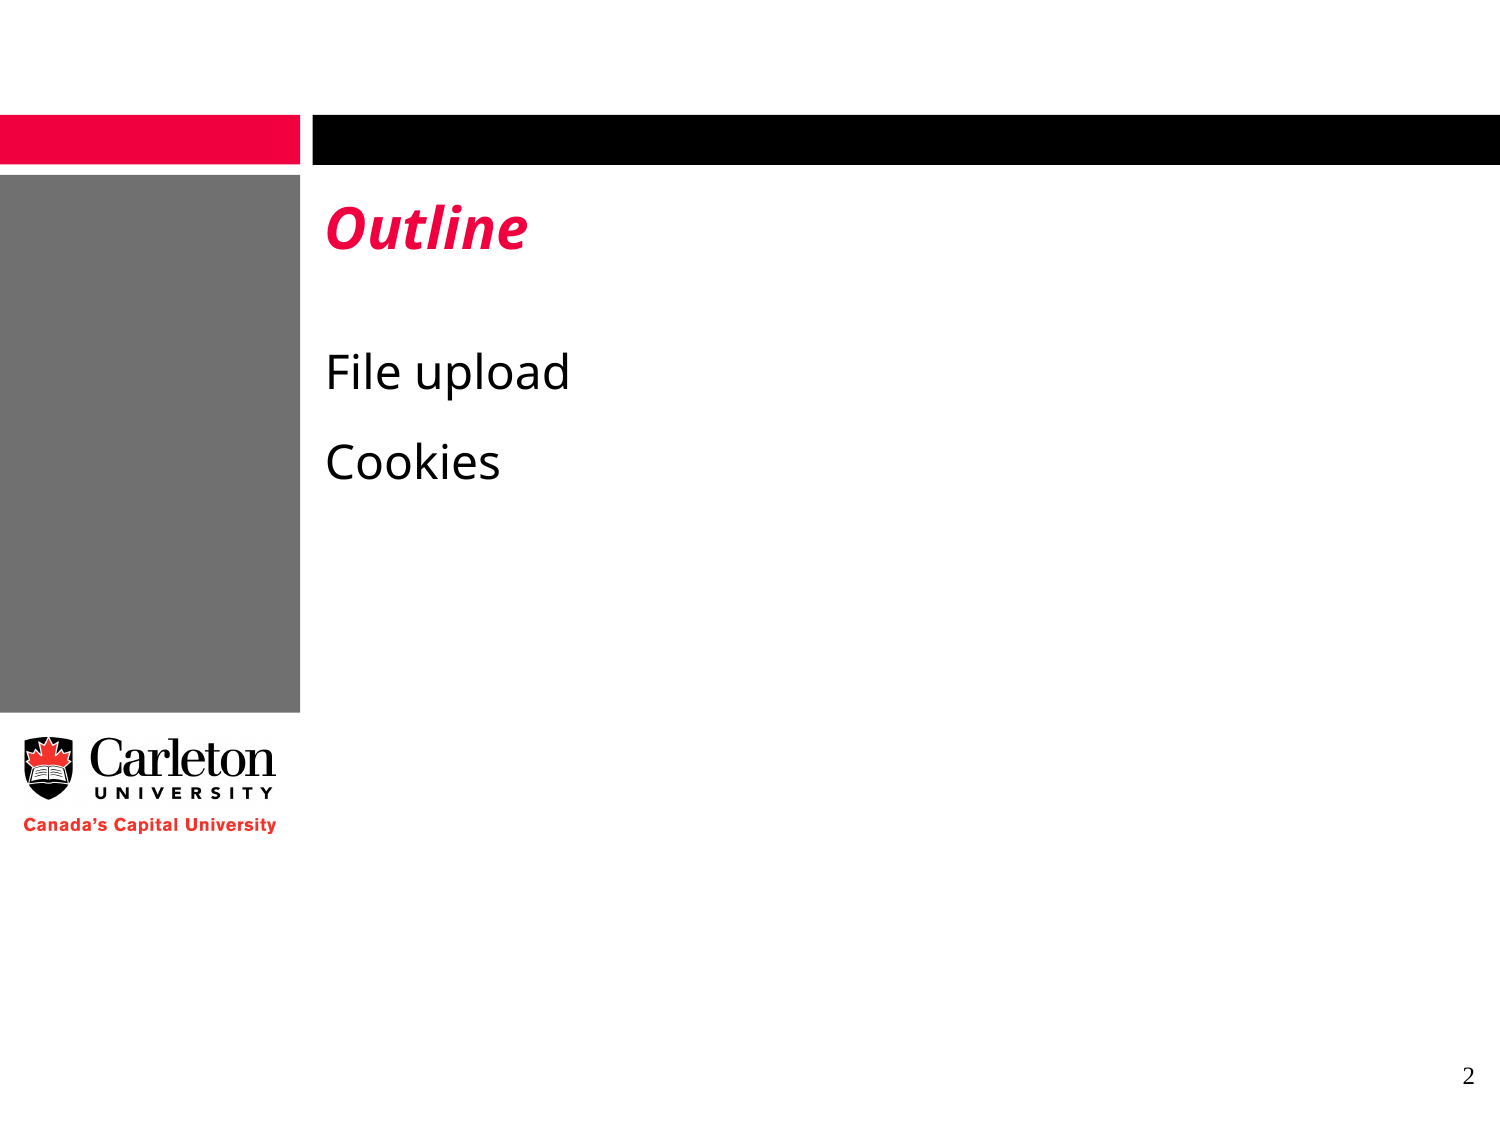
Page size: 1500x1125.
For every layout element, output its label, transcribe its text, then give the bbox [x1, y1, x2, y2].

list File upload Cookies [324, 324, 1450, 1051]
title Outline [324, 187, 1450, 324]
picture [24, 737, 276, 834]
